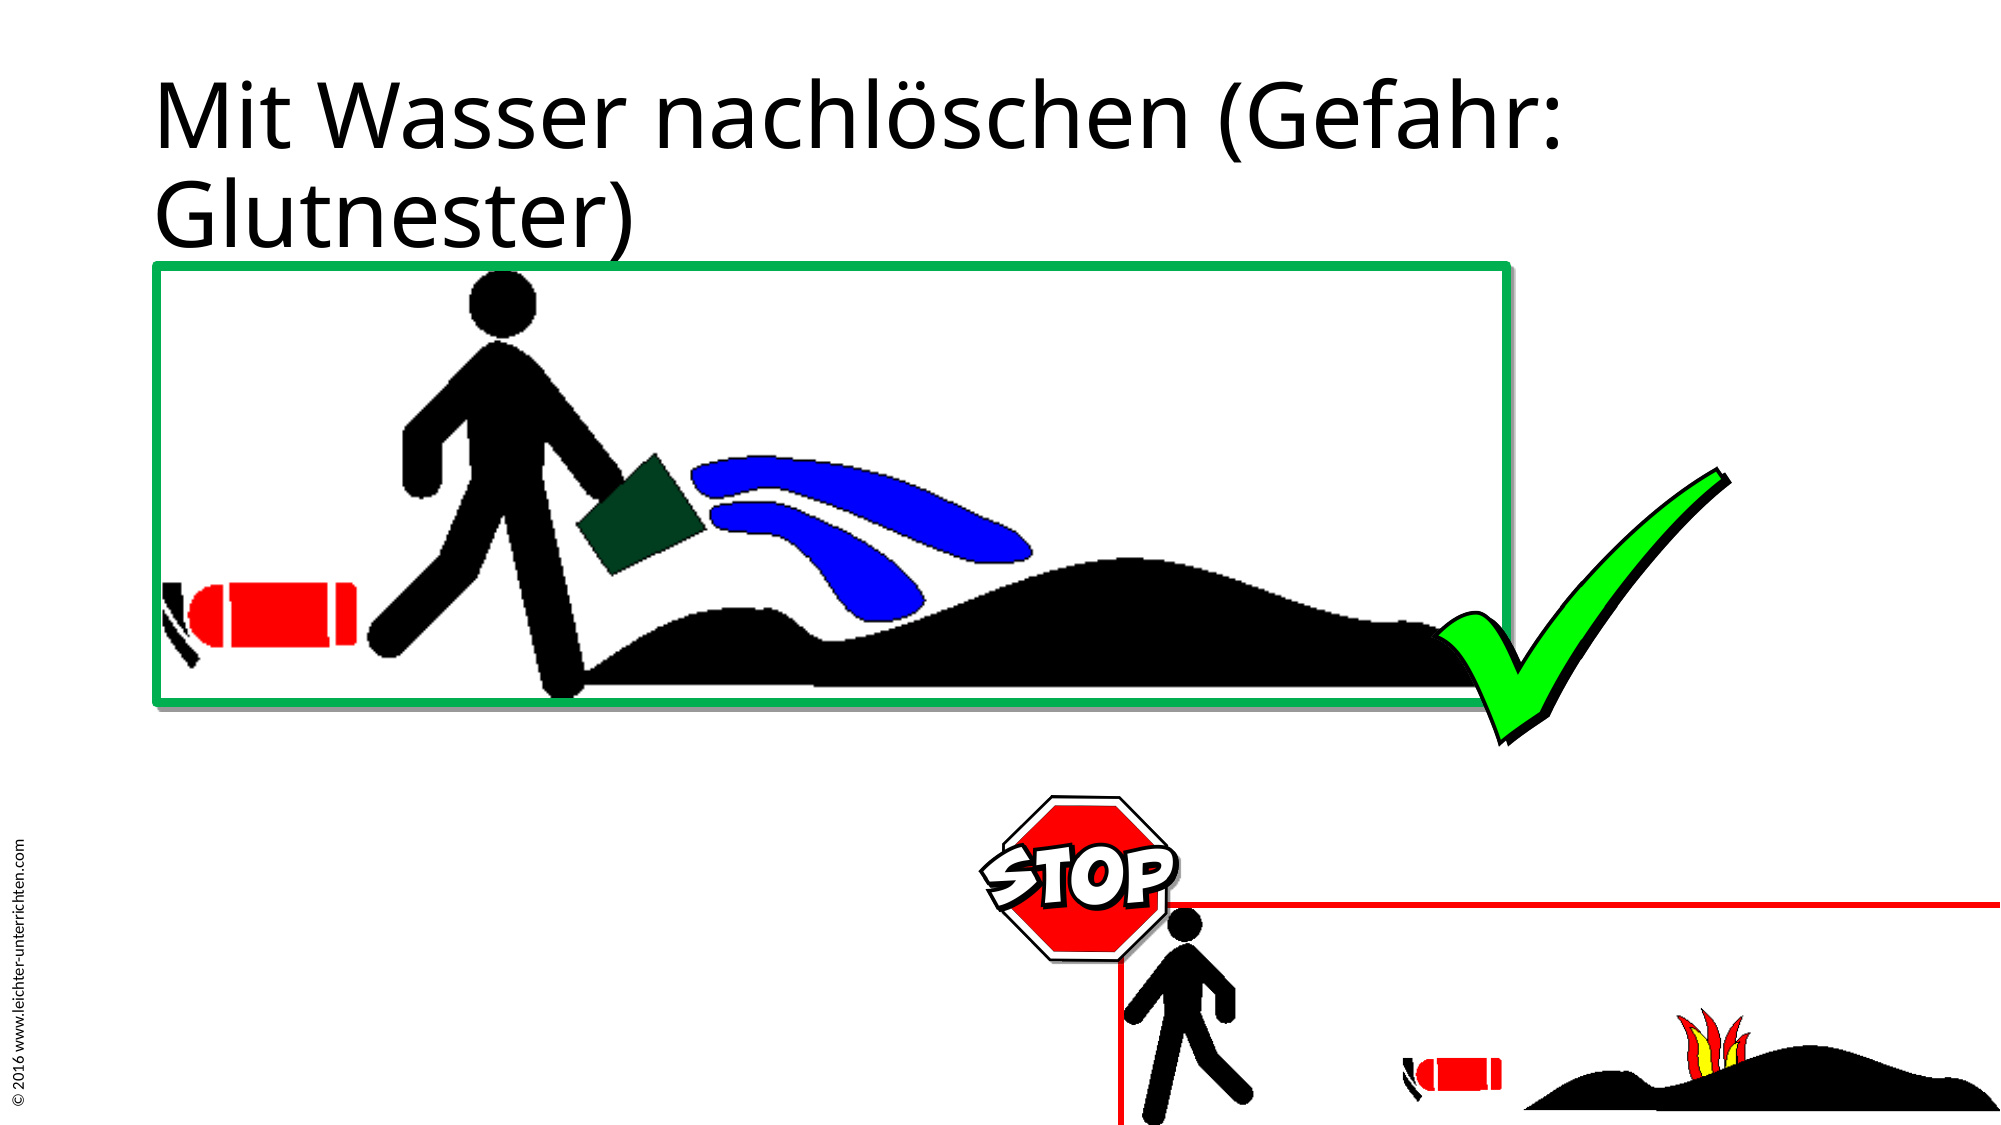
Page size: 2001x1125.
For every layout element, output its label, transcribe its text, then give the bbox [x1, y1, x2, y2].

title Mit Wasser nachlöschen (Gefahr: Glutnester) [137, 59, 1863, 278]
picture [978, 795, 2000, 1125]
picture [161, 270, 1732, 747]
